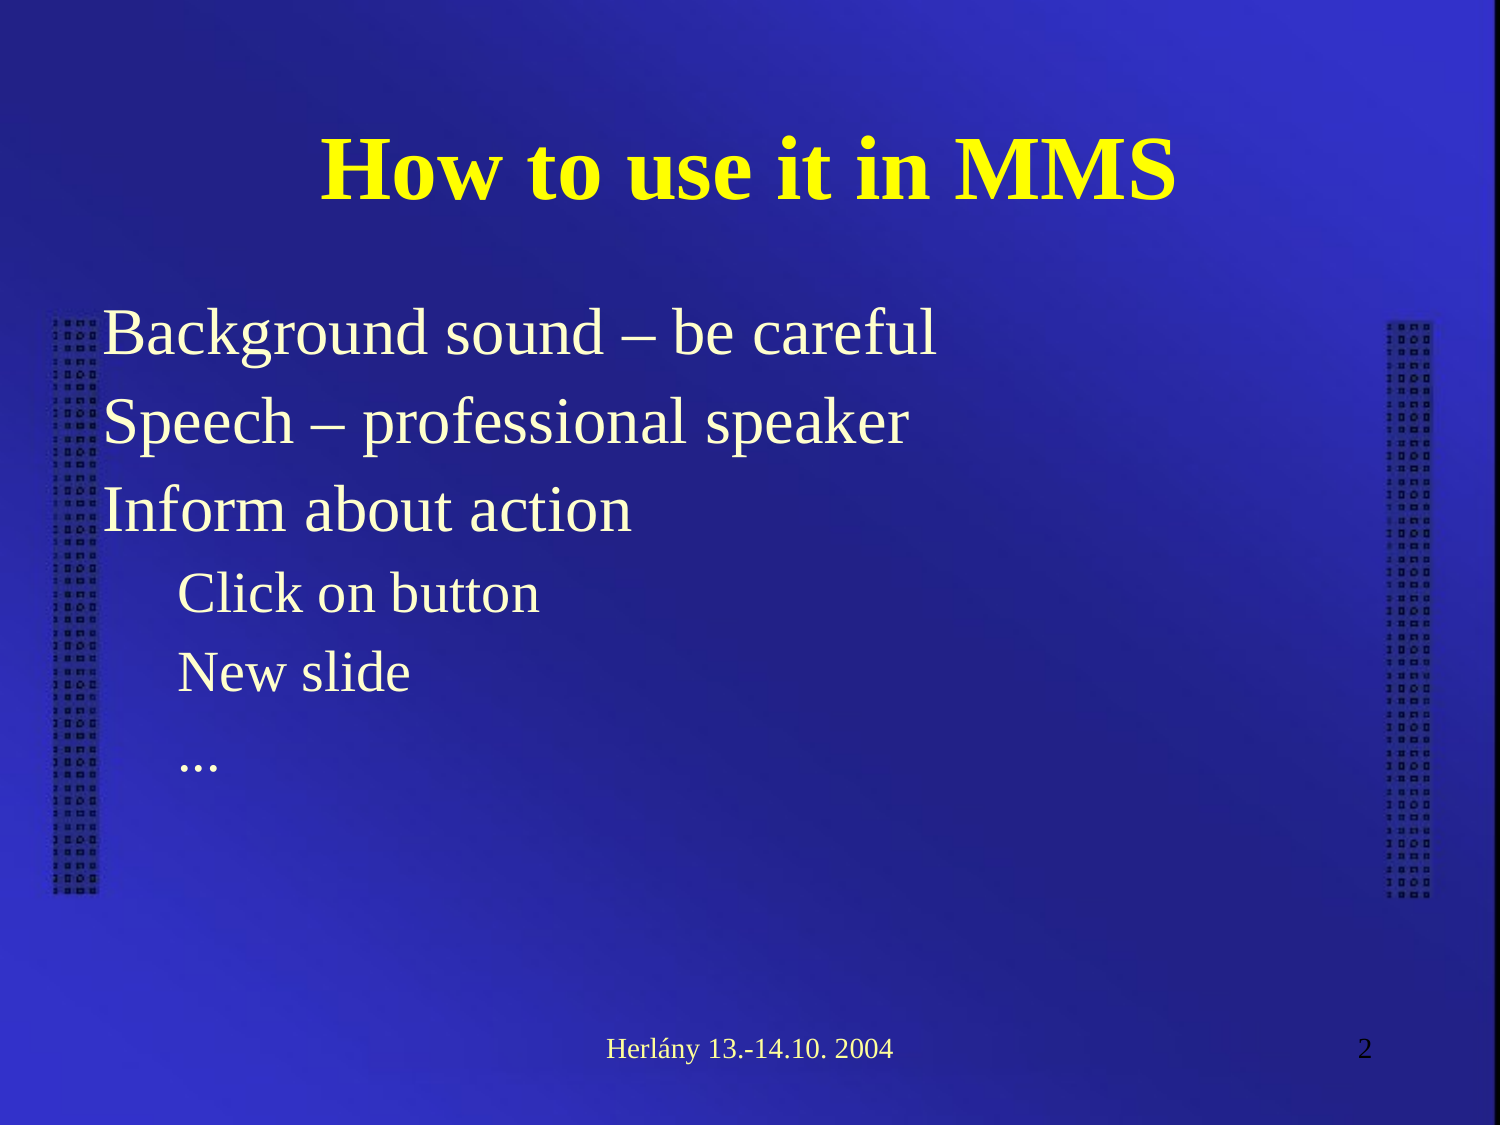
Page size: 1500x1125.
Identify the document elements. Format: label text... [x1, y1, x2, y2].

text_box Herlány 13.-14.10. 2004 [512, 1024, 988, 1073]
list Background sound – be careful Speech – professional speaker Inform about action Click on button New slide ... [87, 287, 1438, 990]
picture [0, 0, 1500, 1125]
title How to use it in MMS [112, 74, 1388, 263]
text_box 20 [1074, 1024, 1388, 1073]
